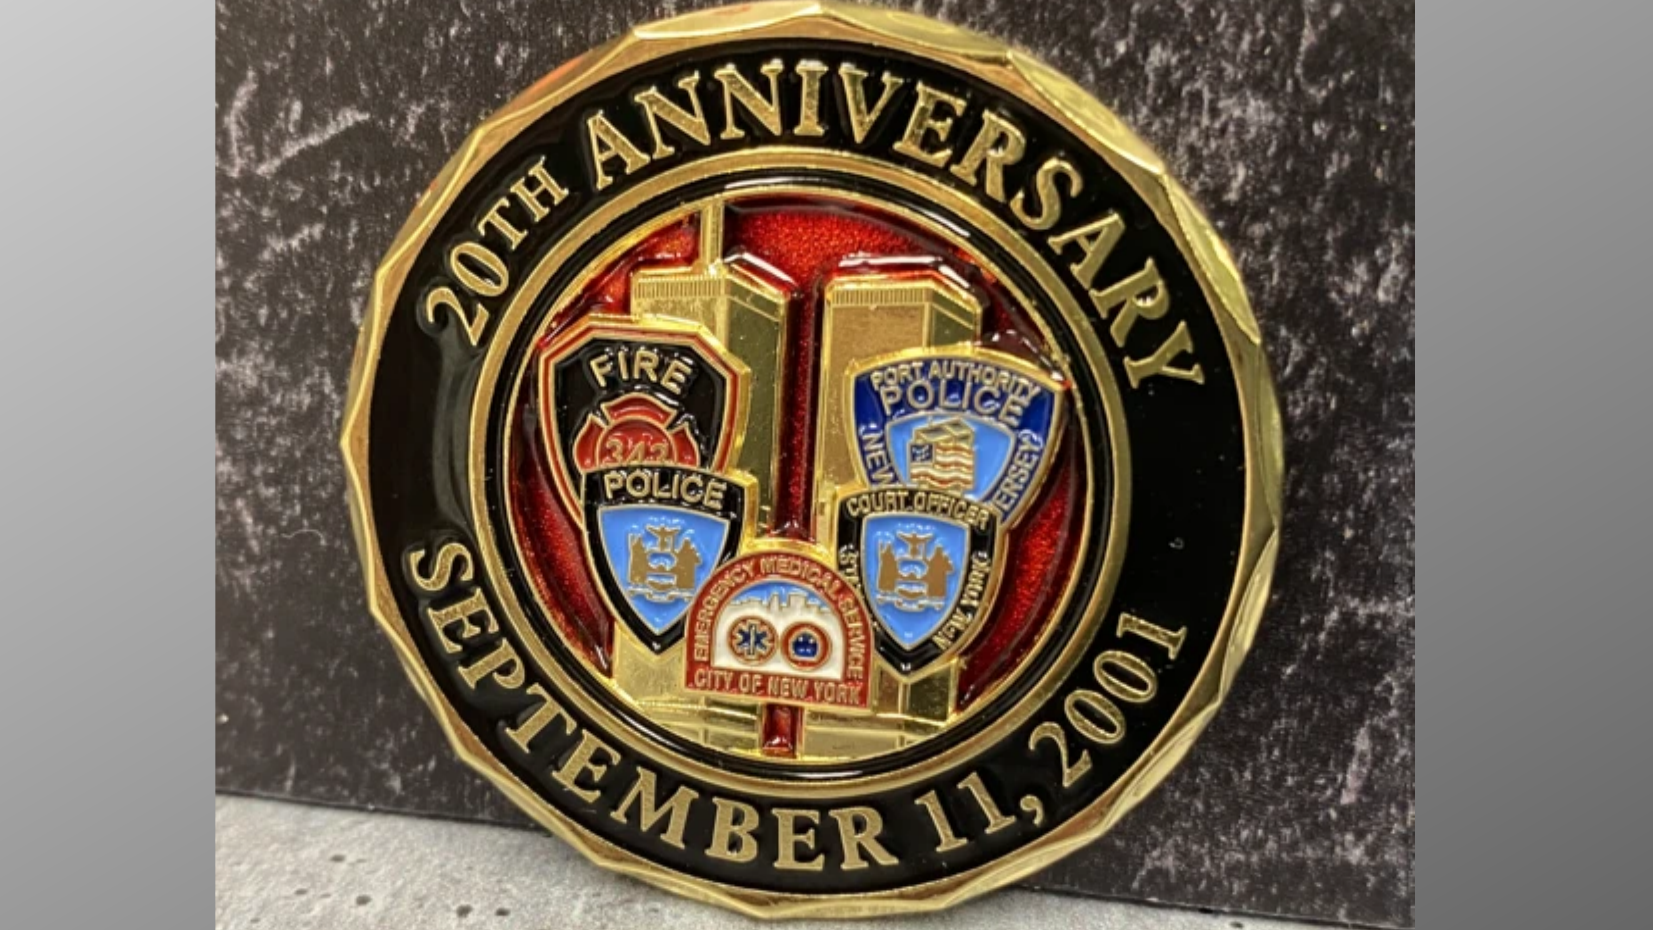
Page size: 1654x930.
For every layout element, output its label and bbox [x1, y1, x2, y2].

picture [215, 0, 1415, 930]
